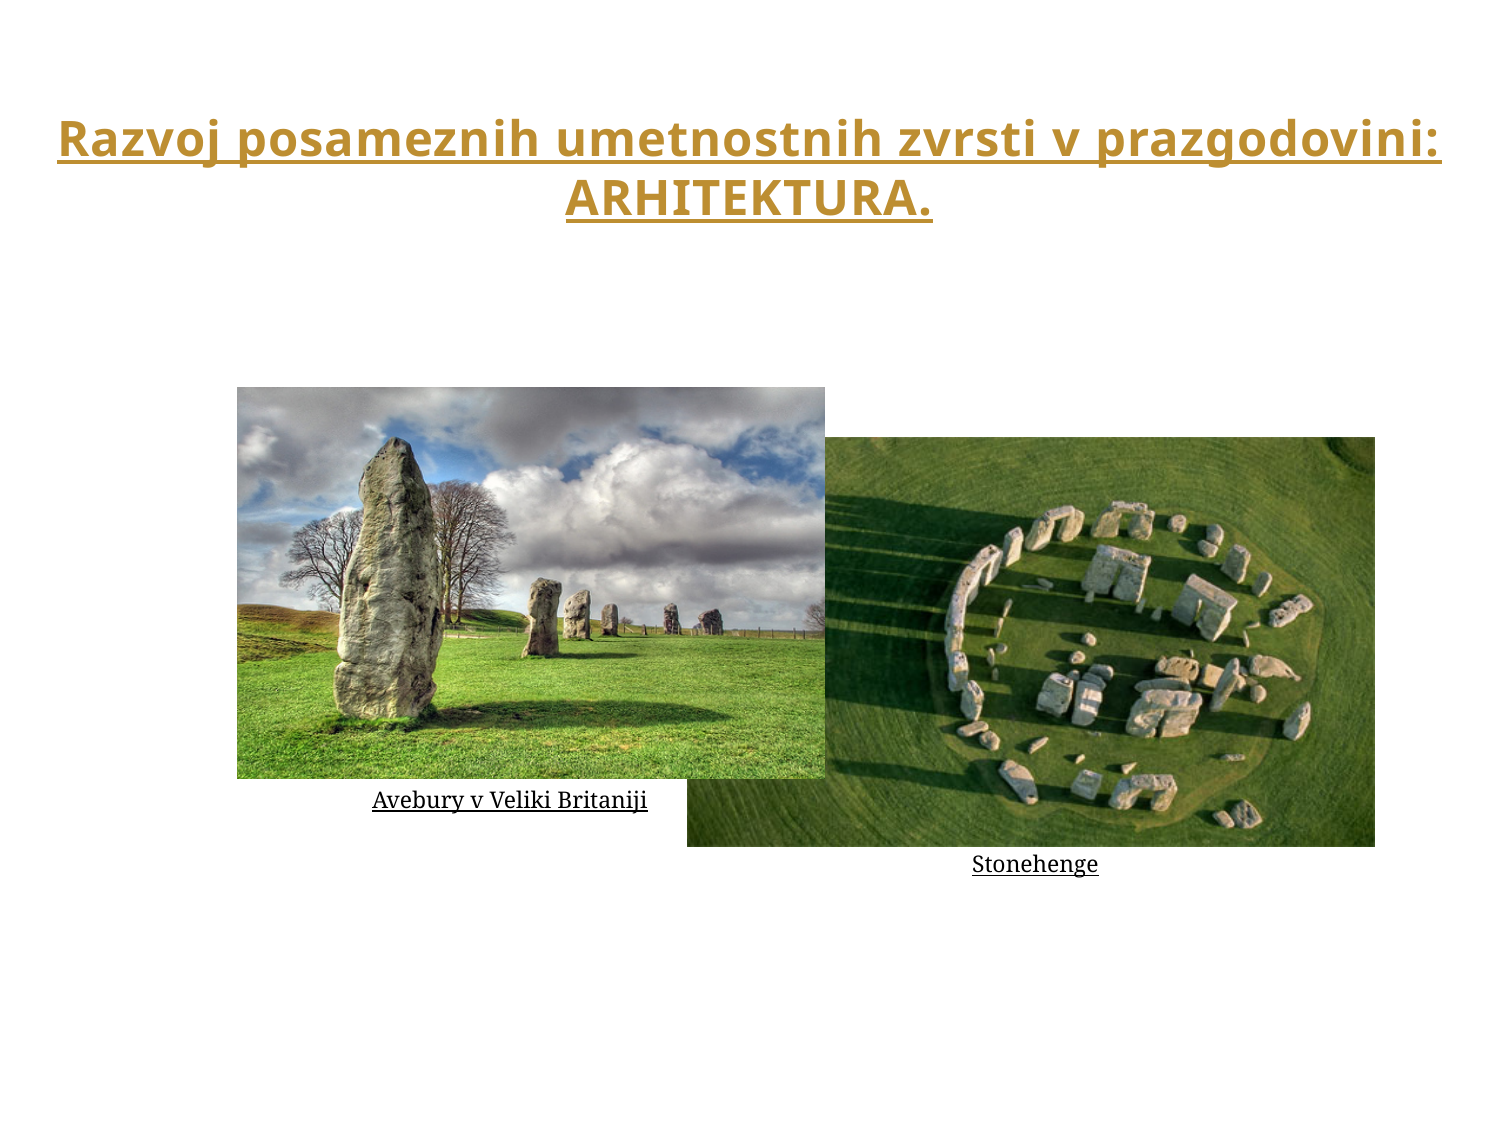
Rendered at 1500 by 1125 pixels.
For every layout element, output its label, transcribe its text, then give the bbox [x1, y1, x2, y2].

picture [237, 387, 1375, 779]
title Razvoj posameznih umetnostnih zvrsti v prazgodovini: ARHITEKTURA. [0, 99, 1500, 288]
list Avebury v Veliki Britaniji Stonehenge [75, 600, 1425, 1005]
